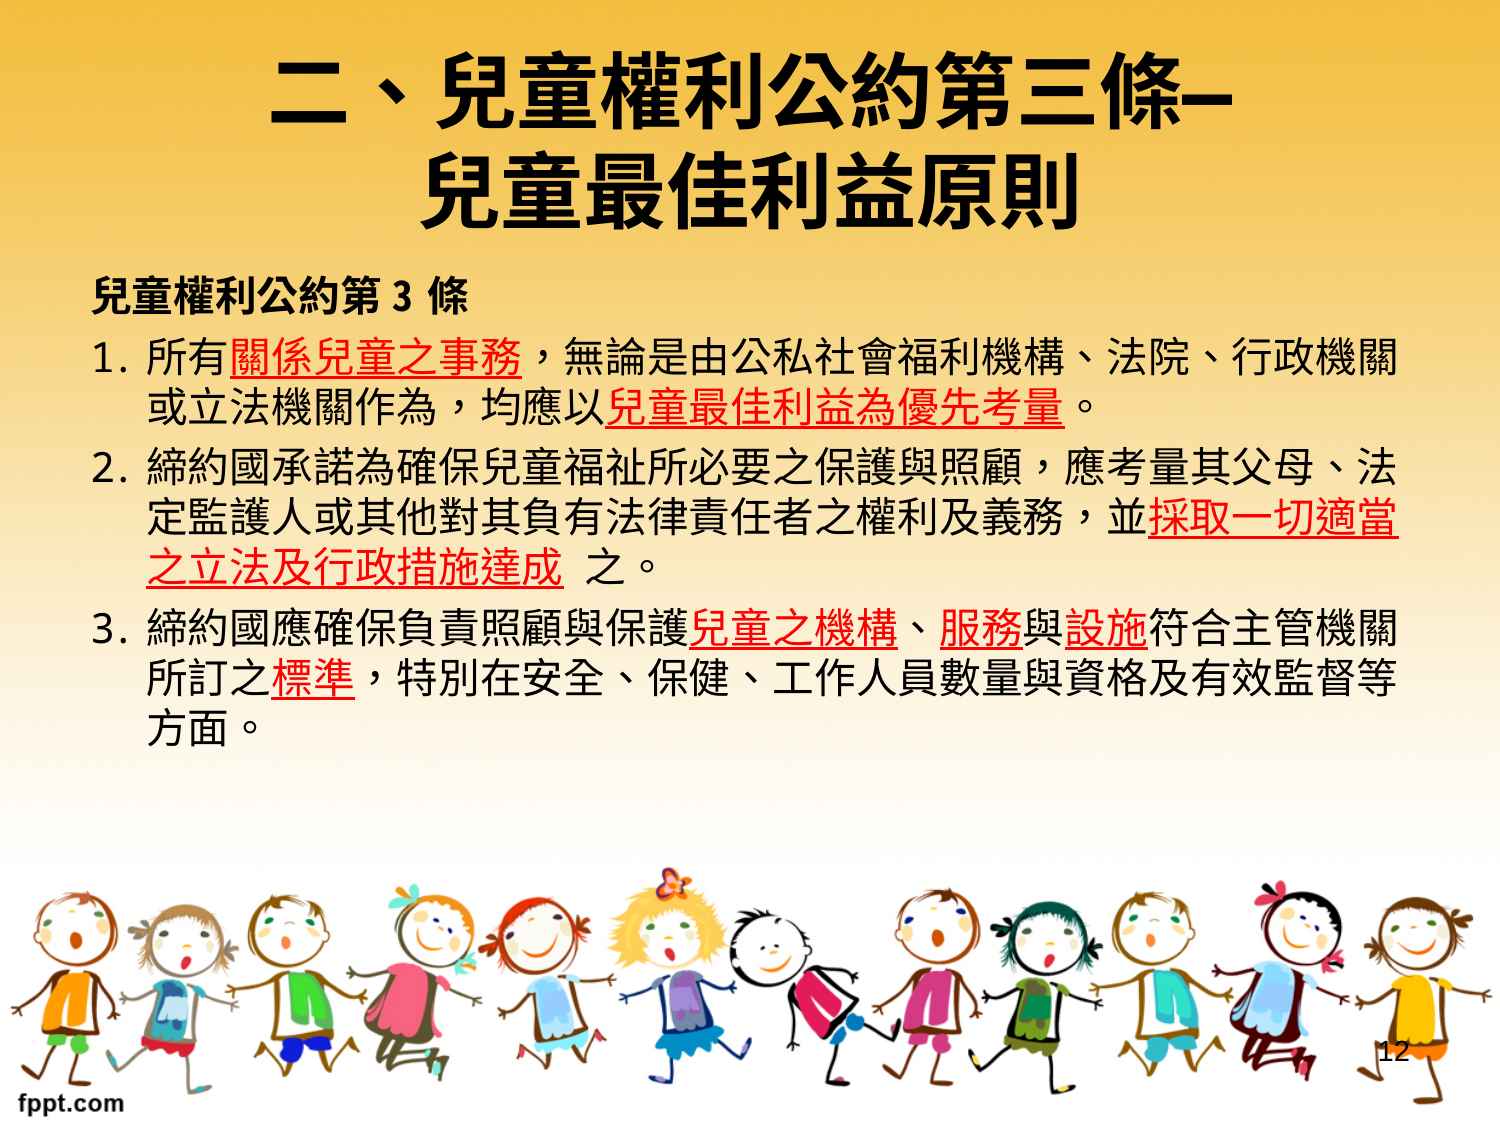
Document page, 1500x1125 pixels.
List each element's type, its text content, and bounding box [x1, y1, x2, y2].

title 二、兒童權利公約第三條— 兒童最佳利益原則 [75, 45, 1426, 233]
list 兒童權利公約第3條 所有關係兒童之事務，無論是由公私社會福利機構、法院、行政機關或立法機關作為，均應以兒童最佳利益為優先考量。 締約國承諾為確保兒童福祉所必要之保護與照顧，應考量其父母、法定監護人或其他對其負有法律責任者之權利及義務，並採取一切適當之立法及行政措施達成 之。 締約國應確保負責照顧與保護兒童之機構、服務與設施符合主管機關所訂之標準，特別在安全、保健、工作人員數量與資格及有效監督等方面。 [75, 262, 1426, 1005]
picture [0, 0, 1500, 1125]
text_box <編號> [1074, 1024, 1426, 1103]
